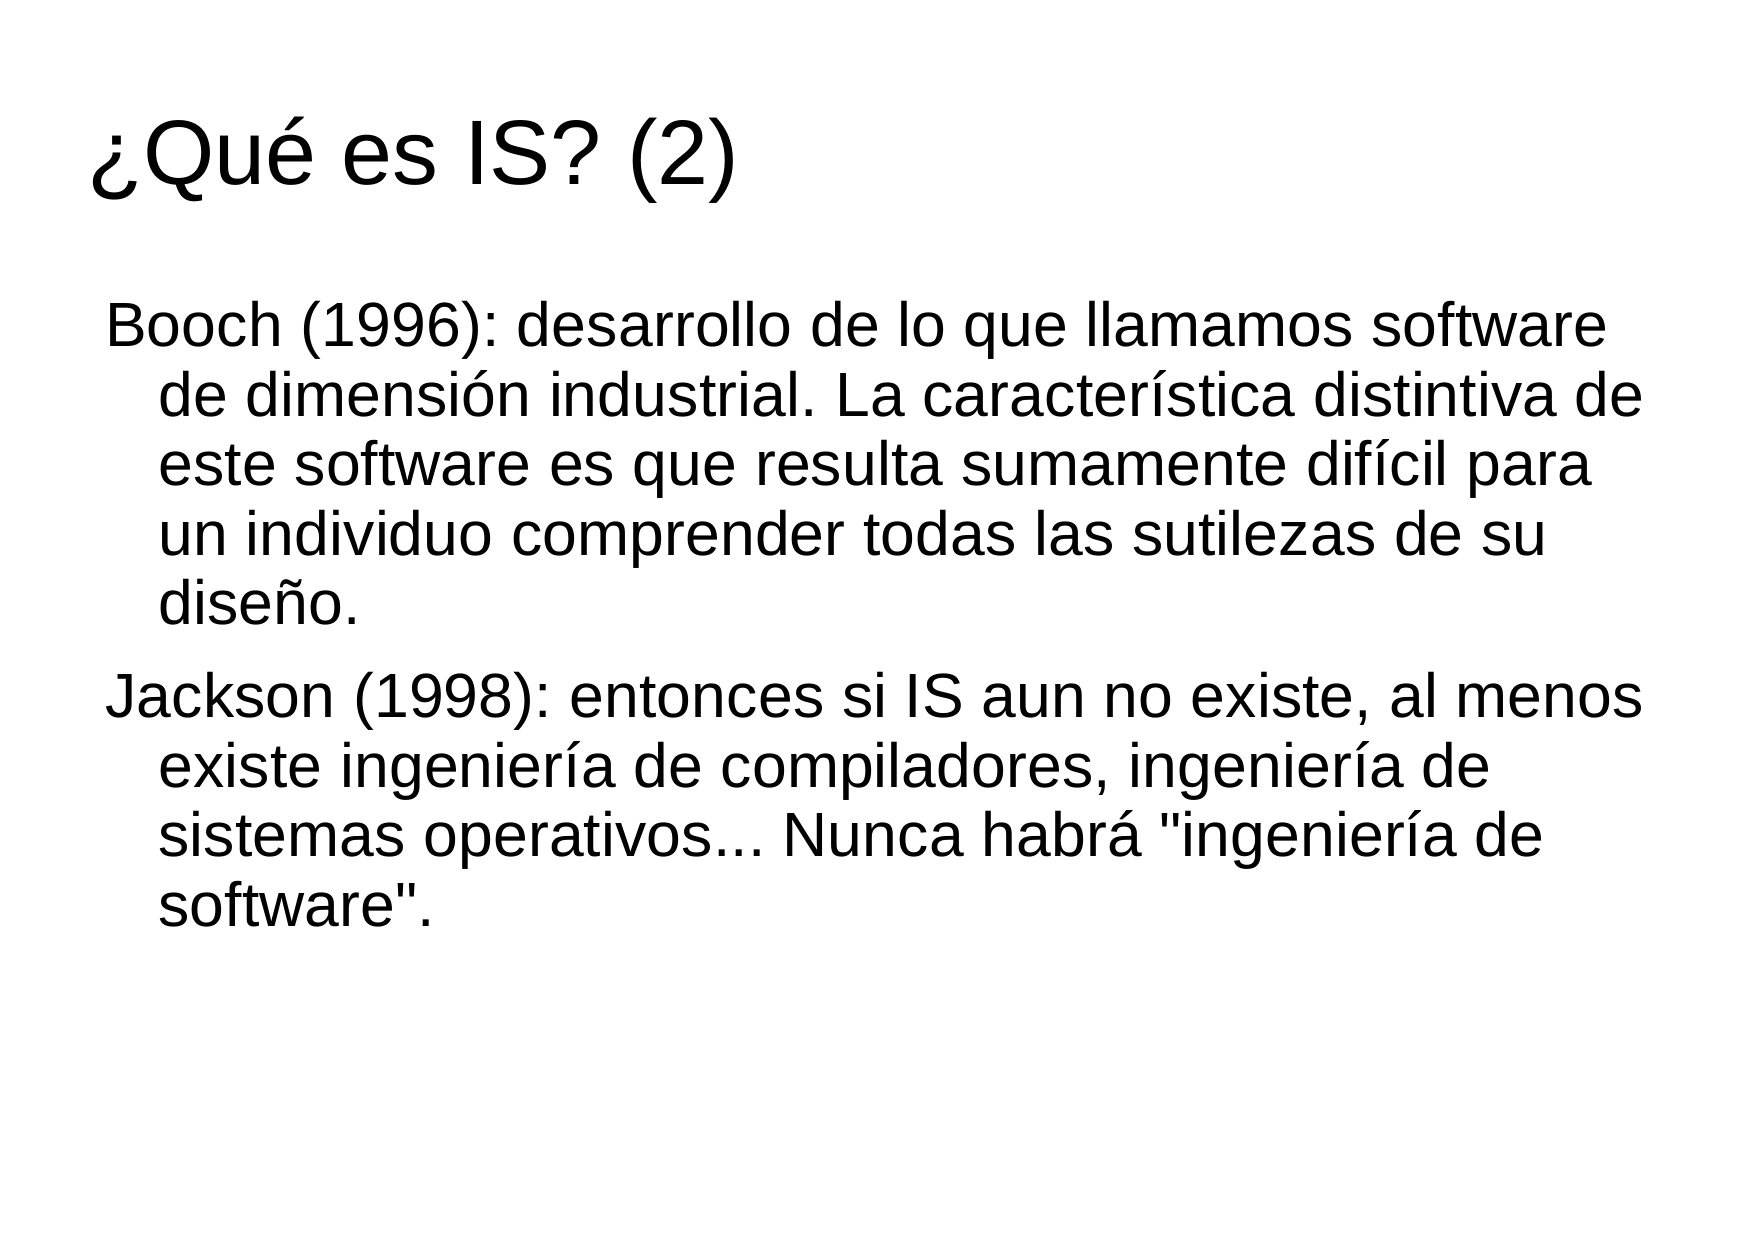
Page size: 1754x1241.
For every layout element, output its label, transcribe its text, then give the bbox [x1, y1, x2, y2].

title ¿Qué es IS? (2) [87, 49, 1667, 257]
list Booch (1996): desarrollo de lo que llamamos software de dimensión industrial. La característica distintiva de este software es que resulta sumamente difícil para un individuo comprender todas las sutilezas de su diseño. Jackson (1998): entonces si IS aun no existe, al menos existe ingeniería de compiladores, ingeniería de sistemas operativos... Nunca habrá "ingeniería de software". [87, 290, 1667, 1109]
